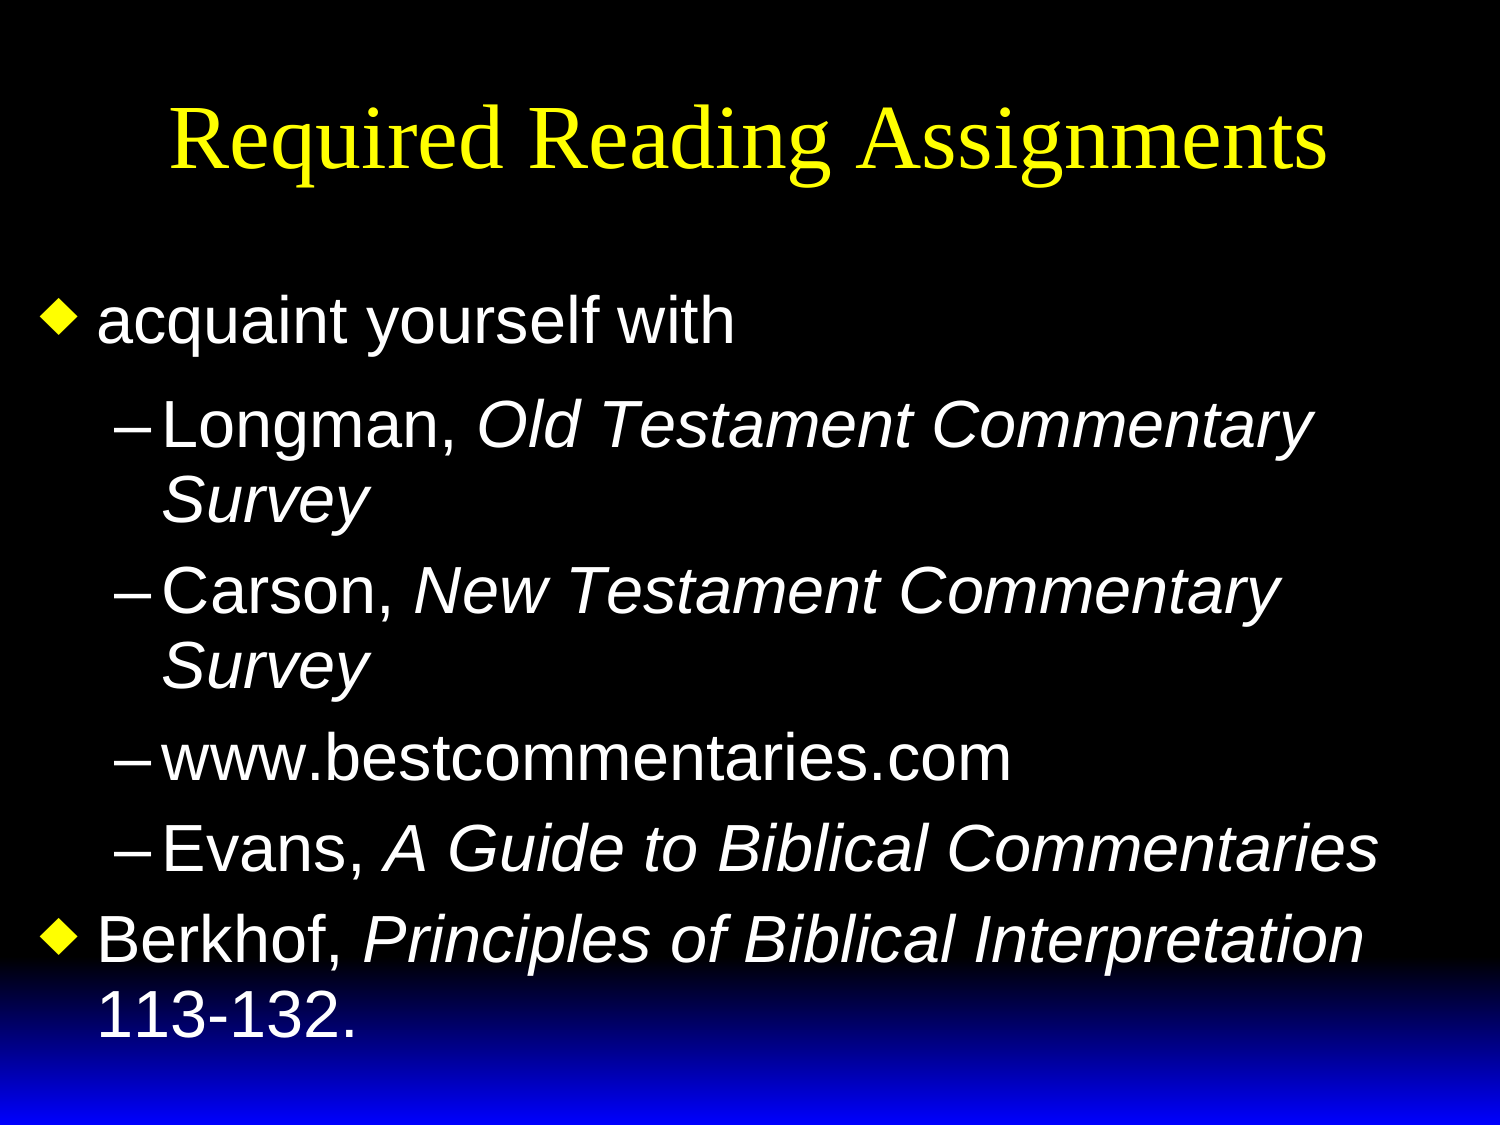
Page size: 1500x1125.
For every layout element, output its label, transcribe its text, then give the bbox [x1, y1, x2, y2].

list acquaint yourself with Longman, Old Testament Commentary Survey Carson, New Testament Commentary Survey www.bestcommentaries.com Evans, A Guide to Biblical Commentaries Berkhof, Principles of Biblical Interpretation 113-132. [24, 275, 1500, 1060]
title Required Reading Assignments [112, 37, 1388, 238]
